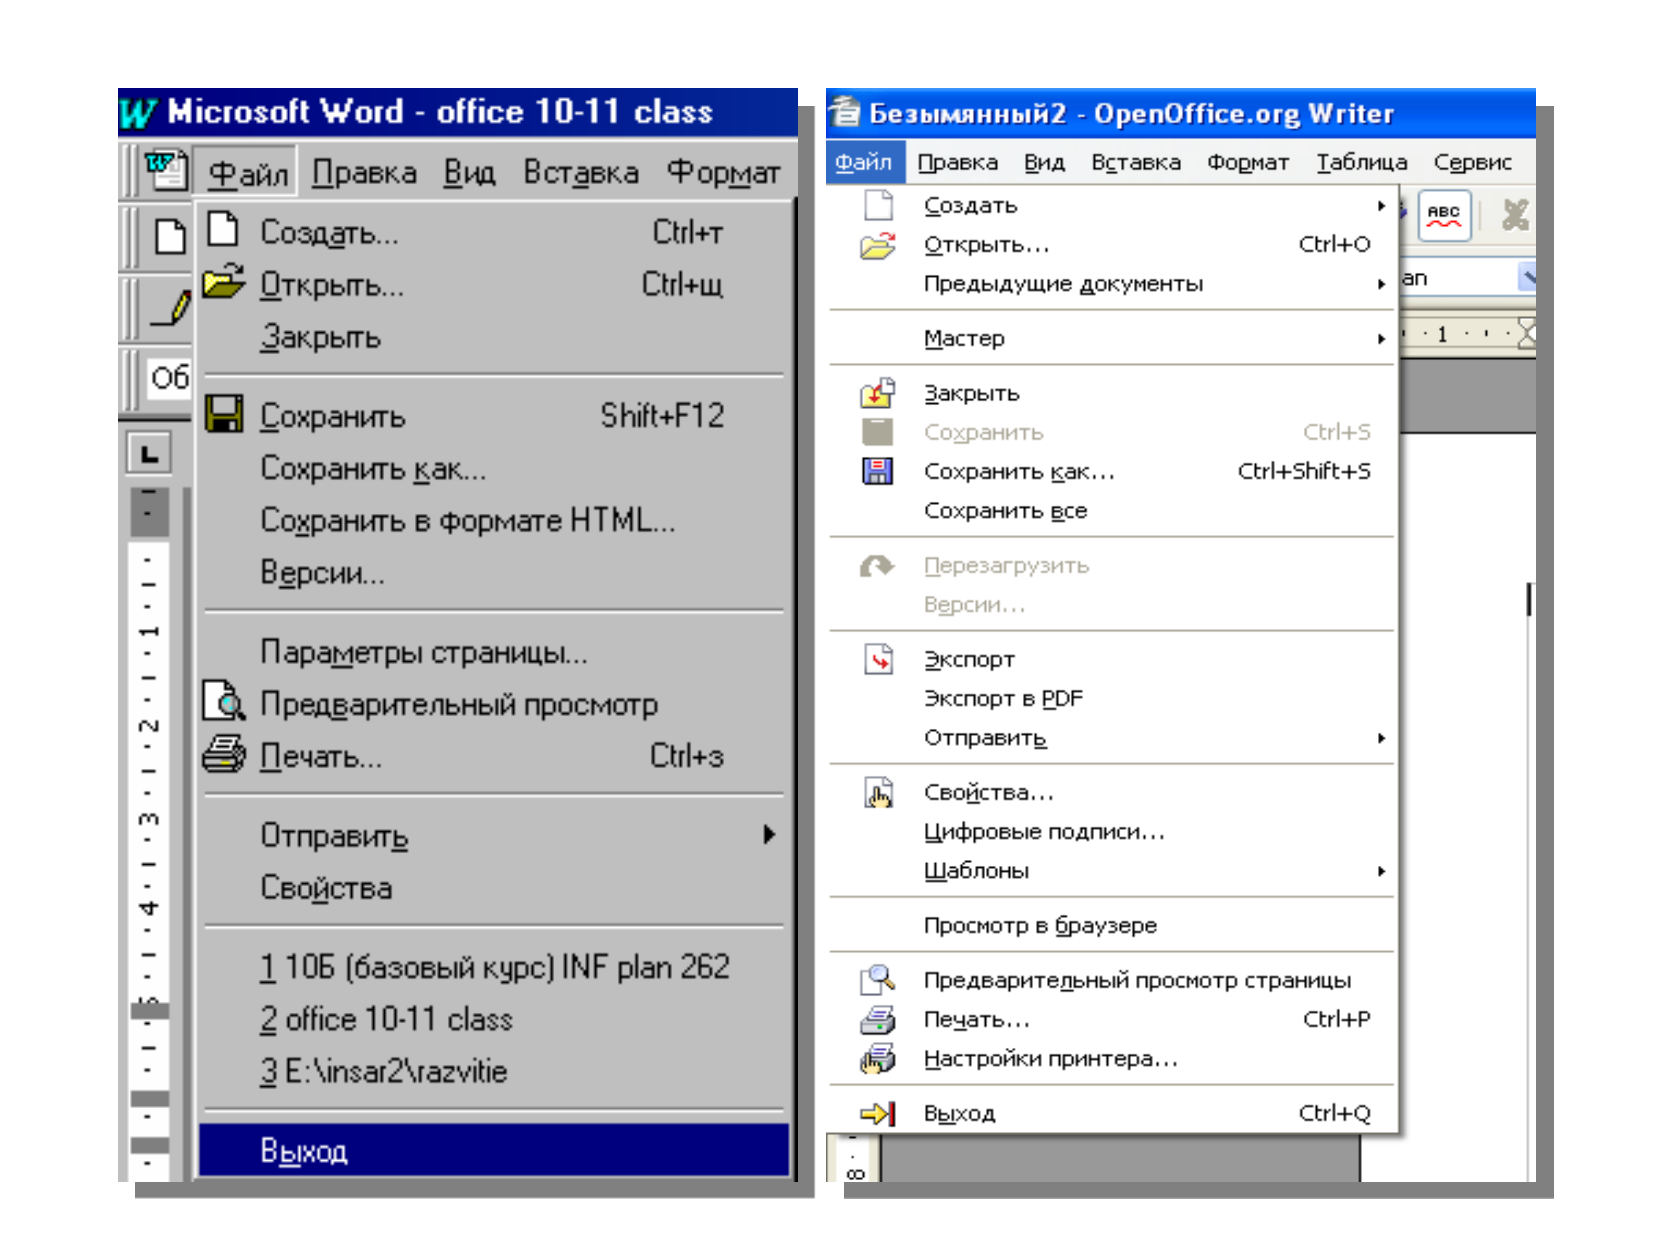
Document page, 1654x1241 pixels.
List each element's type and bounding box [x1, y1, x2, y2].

picture [118, 88, 798, 1182]
picture [826, 88, 1536, 1182]
